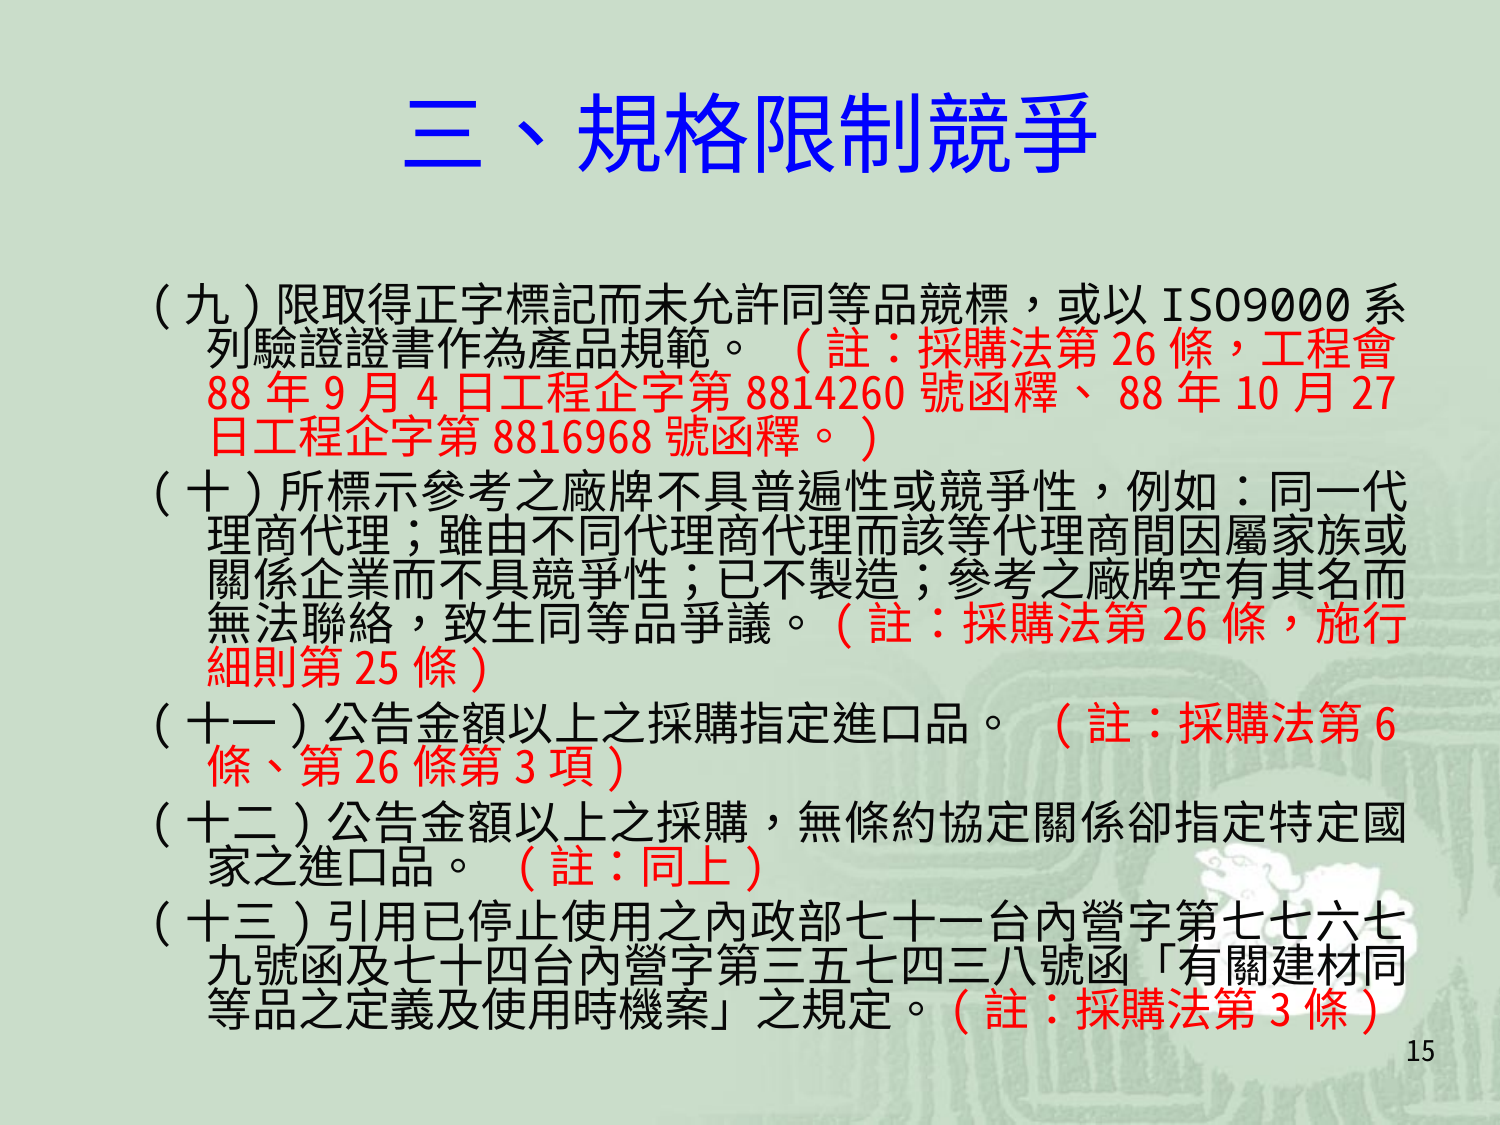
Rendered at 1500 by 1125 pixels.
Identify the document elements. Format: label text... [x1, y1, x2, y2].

list (九)限取得正字標記而未允許同等品競標，或以ISO9000系列驗證證書作為產品規範。 (註：採購法第26條，工程會88年9月4日工程企字第8814260號函釋、88年10月27日工程企字第8816968號函釋。) (十)所標示參考之廠牌不具普遍性或競爭性，例如：同一代理商代理；雖由不同代理商代理而該等代理商間因屬家族或關係企業而不具競爭性；已不製造；參考之廠牌空有其名而無法聯絡，致生同等品爭議。(註：採購法第26條，施行細則第25條) (十一)公告金額以上之採購指定進口品。 (註：採購法第6條、第26條第3項) (十二)公告金額以上之採購，無條約協定關係卻指定特定國家之進口品。 (註：同上) (十三)引用已停止使用之內政部七十一台內營字第七七六七九號函及七十四台內營字第三五七四三八號函「有關建材同等品之定義及使用時機案」之規定。(註：採購法第3條) [135, 278, 1424, 1047]
text_box <編號> [1074, 1024, 1451, 1103]
picture [0, 0, 1500, 1125]
title 三、規格限制競爭 [49, 37, 1451, 225]
